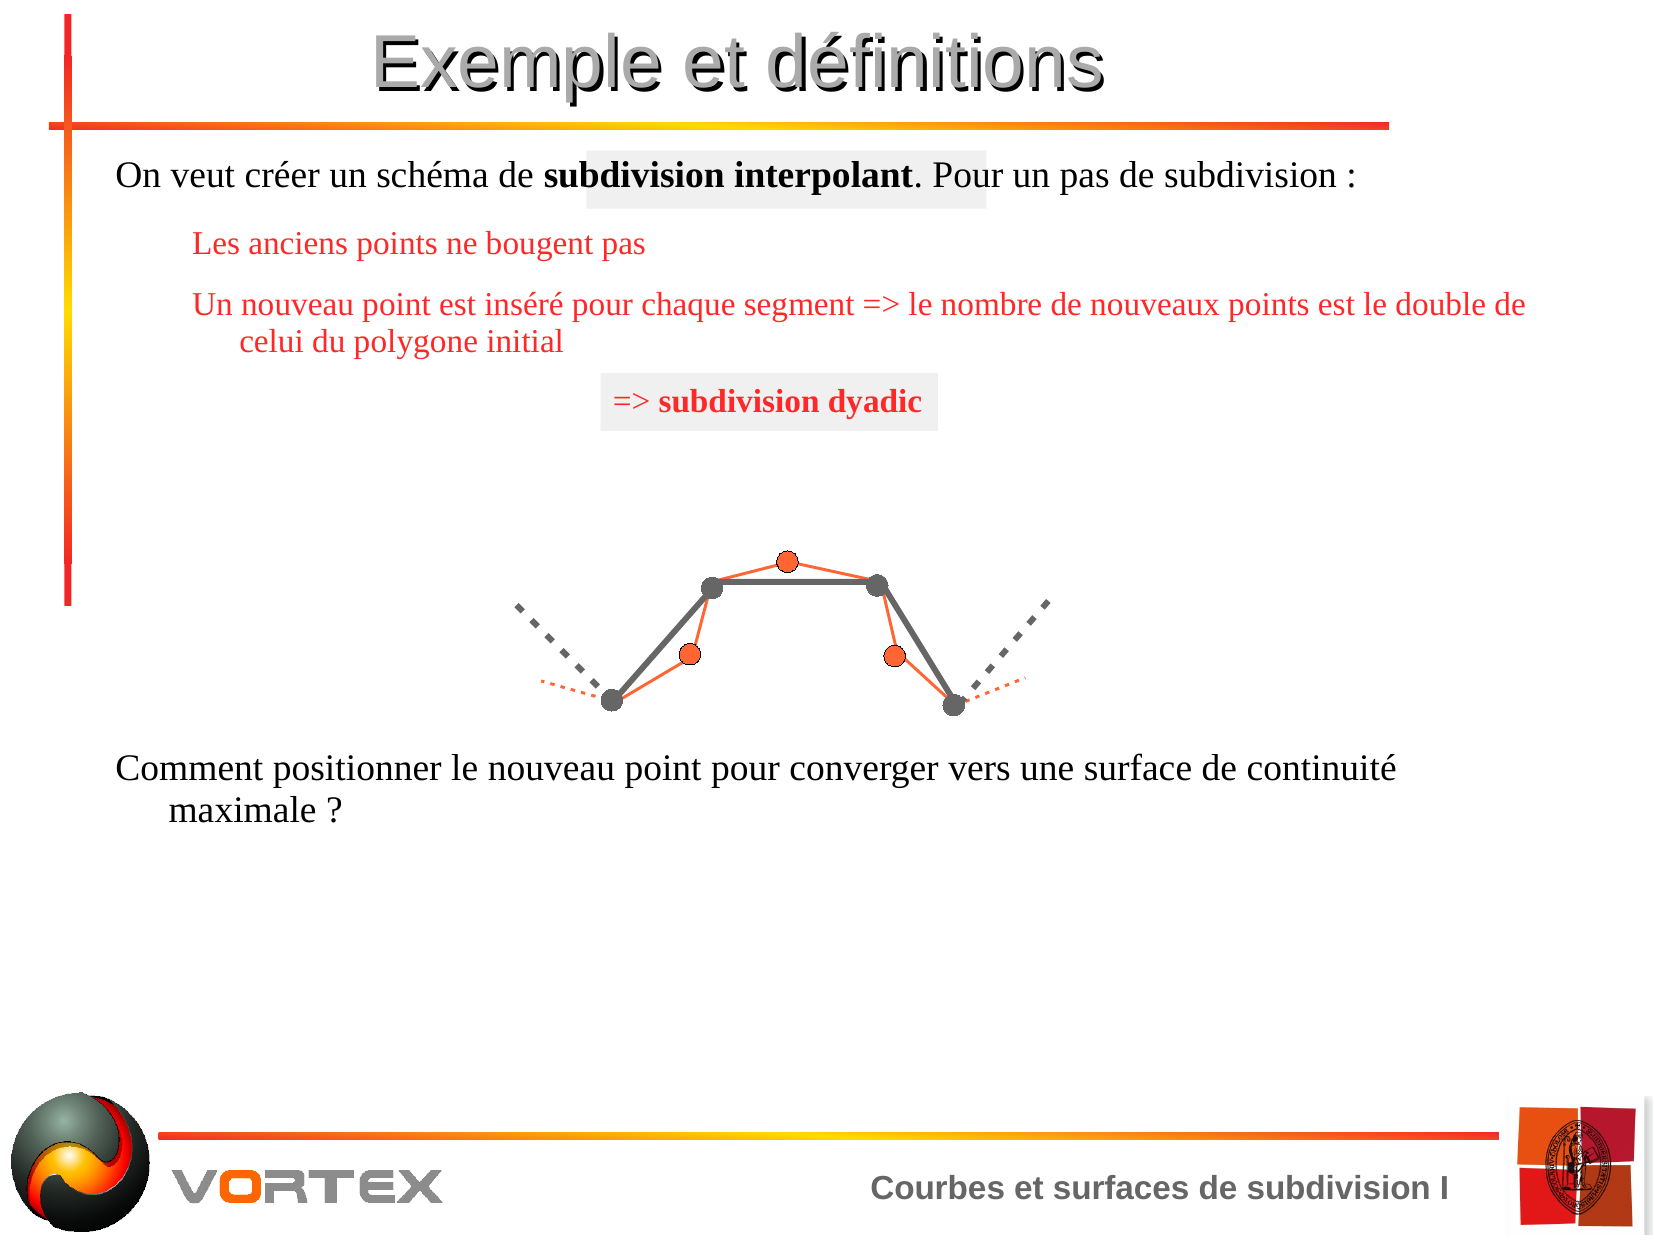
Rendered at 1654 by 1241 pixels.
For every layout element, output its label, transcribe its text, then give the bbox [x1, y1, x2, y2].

list On veut créer un schéma de subdivision interpolant. Pour un pas de subdivision : Les anciens points ne bougent pas Un nouveau point est inséré pour chaque segment => le nombre de nouveaux points est le double de celui du polygone initial => subdivision dyadic Comment positionner le nouveau point pour converger vers une surface de continuité maximale ? [97, 153, 1571, 1109]
picture [11, 1092, 443, 1232]
picture [1505, 1096, 1653, 1235]
title Exemple et définitions [82, 4, 1392, 120]
